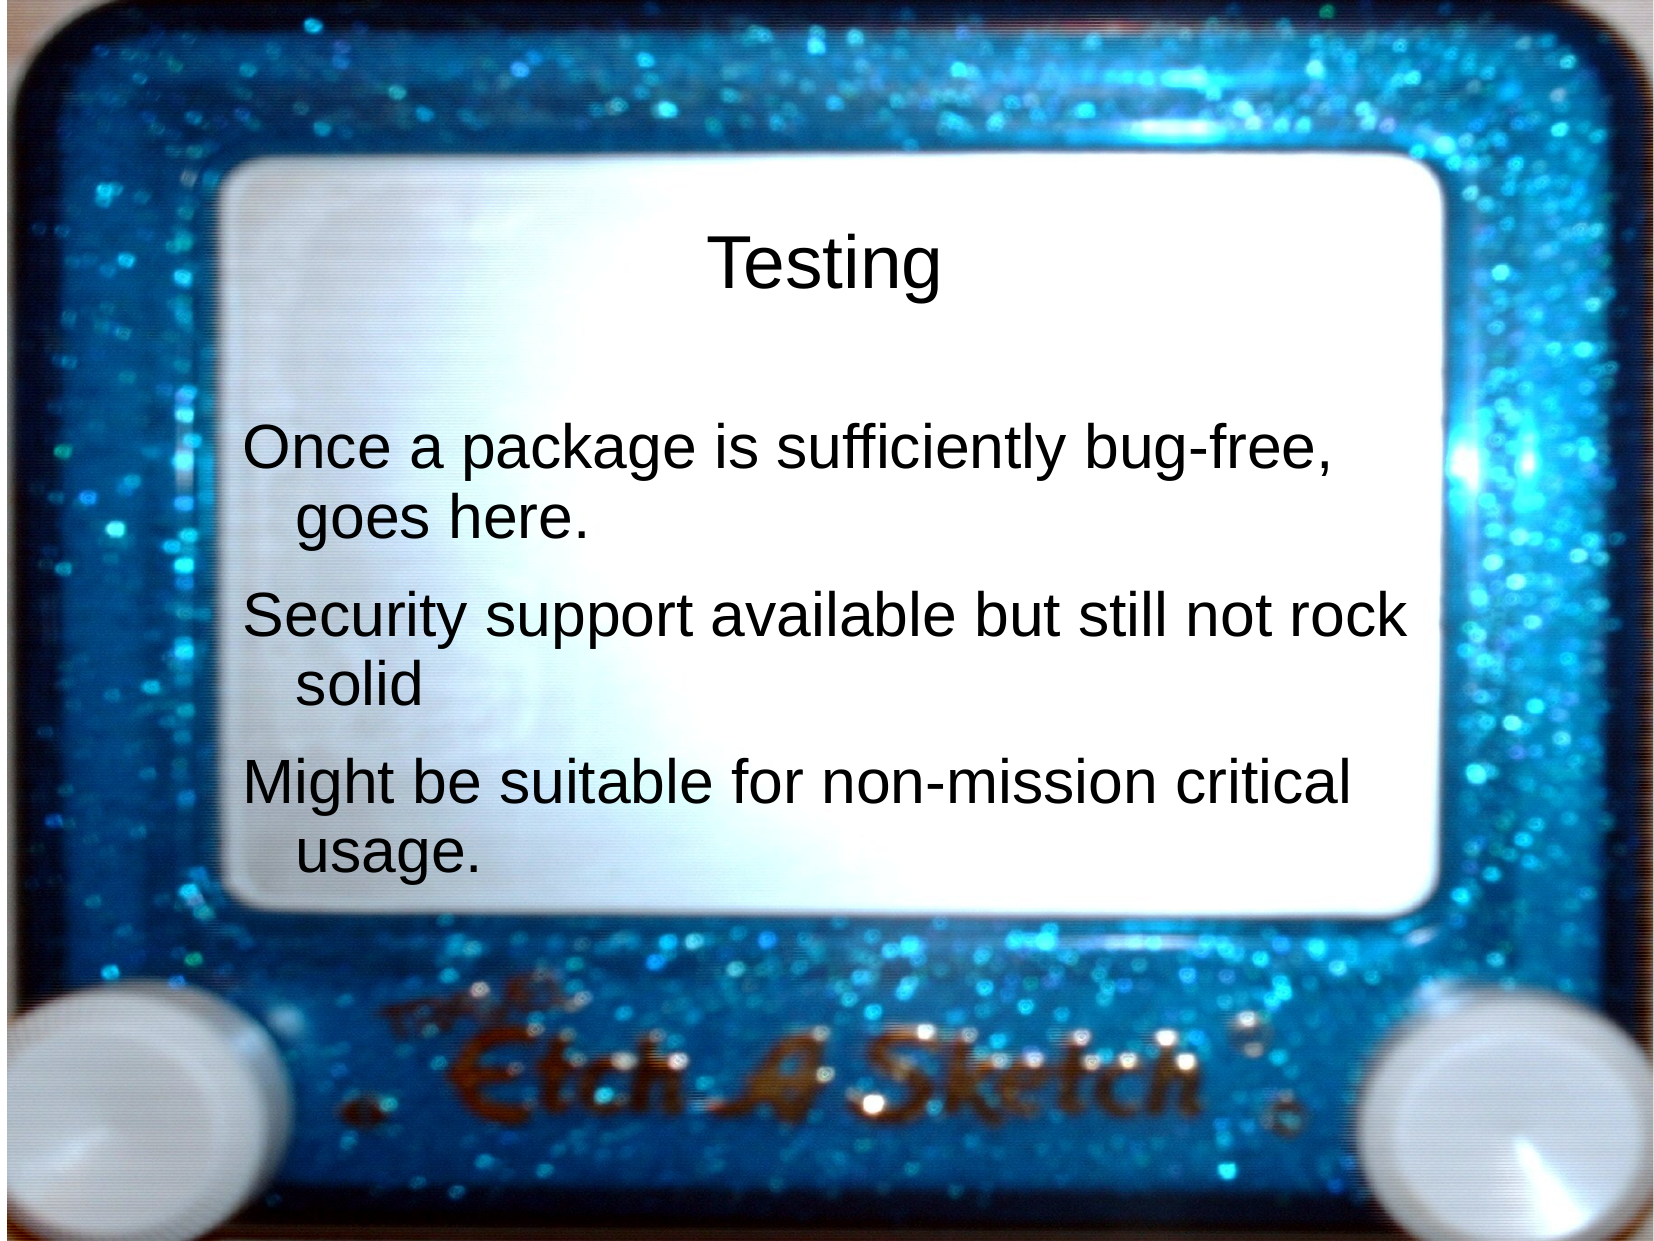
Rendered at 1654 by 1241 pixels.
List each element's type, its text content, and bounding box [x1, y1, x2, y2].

title Testing [225, 157, 1426, 368]
list Once a package is sufficiently bug-free, goes here. Security support available but still not rock solid Might be suitable for non-mission critical usage. [225, 412, 1426, 887]
picture [7, 0, 1654, 1241]
